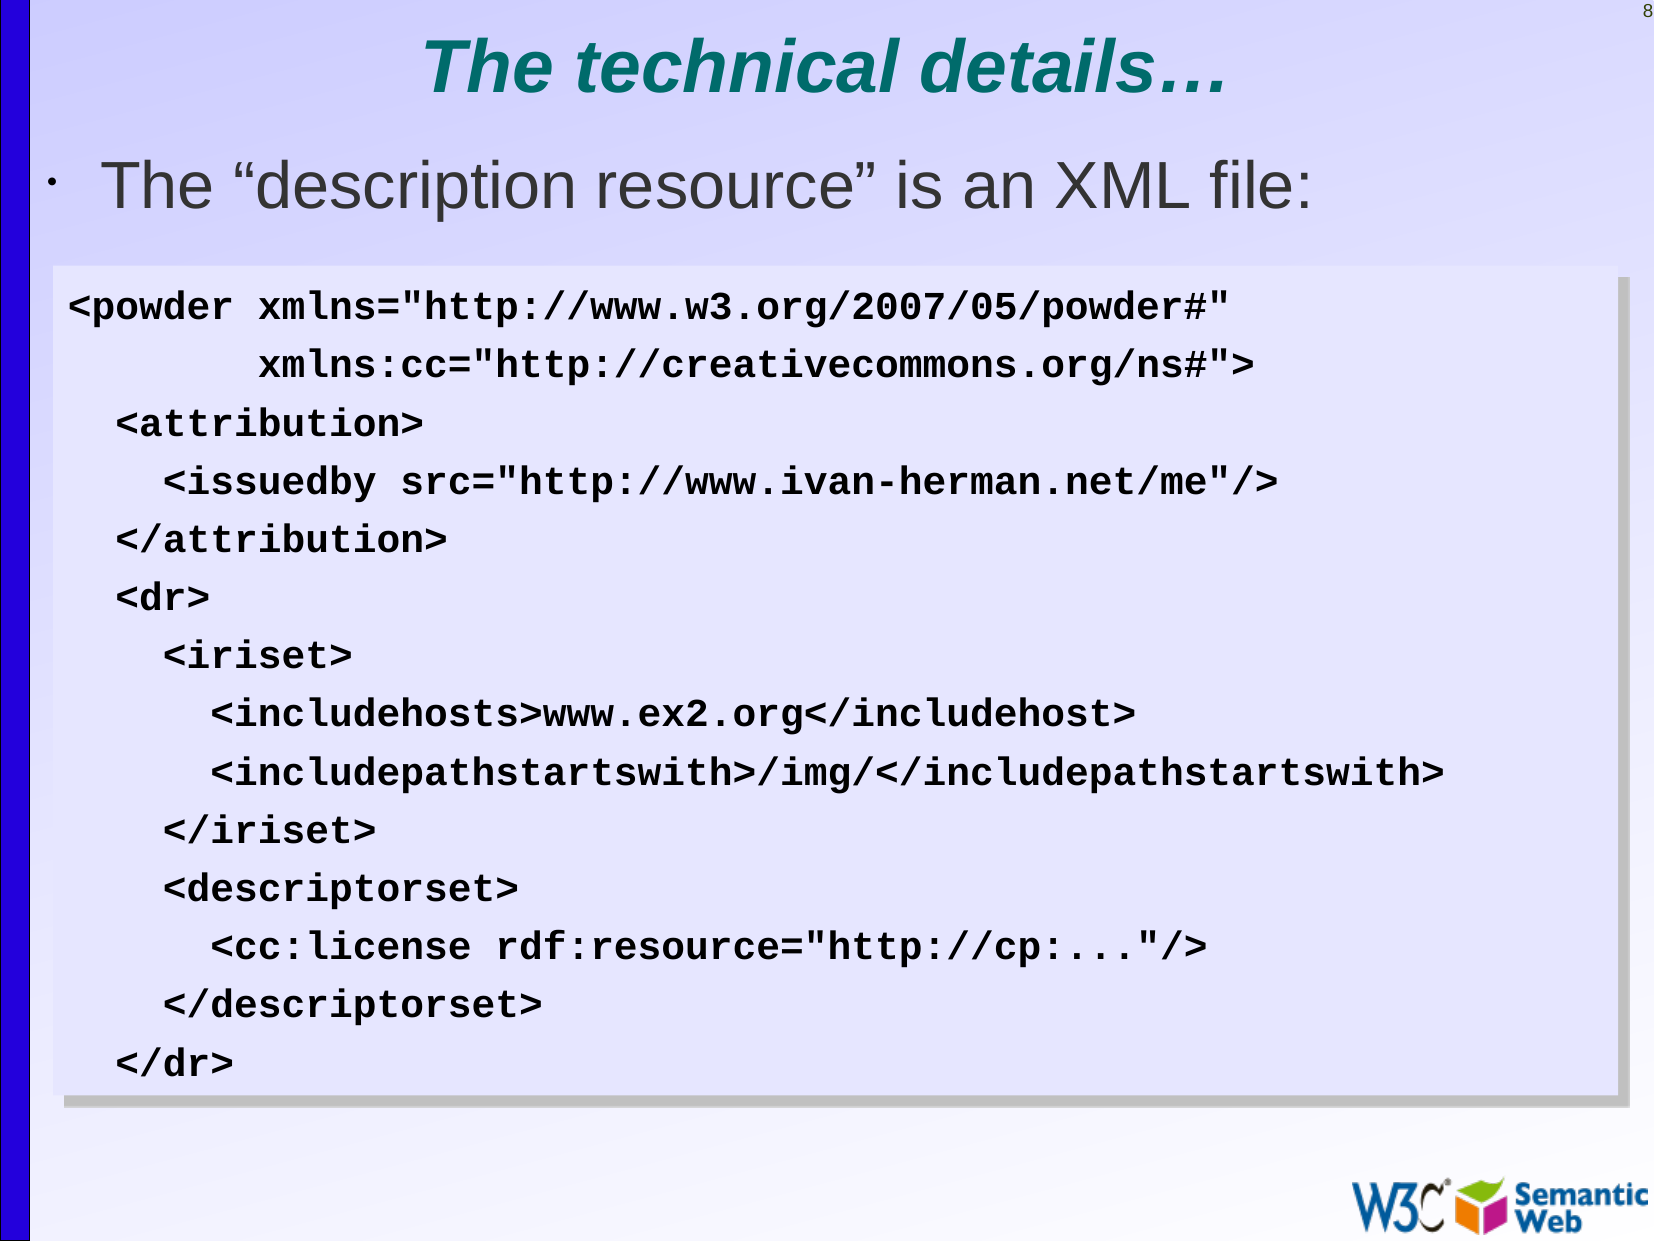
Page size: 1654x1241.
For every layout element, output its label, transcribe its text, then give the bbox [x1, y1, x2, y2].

text_box <powder xmlns="http://www.w3.org/2007/05/powder#" xmlns:cc="http://creativecommons.org/ns#"> <attribution> <issuedby src="http://www.ivan-herman.net/me"/> </attribution> <dr> <iriset> <includehosts>www.ex2.org</includehost> <includepathstartswith>/img/</includepathstartswith> </iriset> <descriptorset> <cc:license rdf:resource="http://cp:..."/> </descriptorset> </dr> [53, 265, 1619, 1096]
picture [1352, 1175, 1648, 1235]
list The “description resource” is an XML file: [29, 147, 1624, 1119]
title The technical details… [0, 5, 1654, 125]
